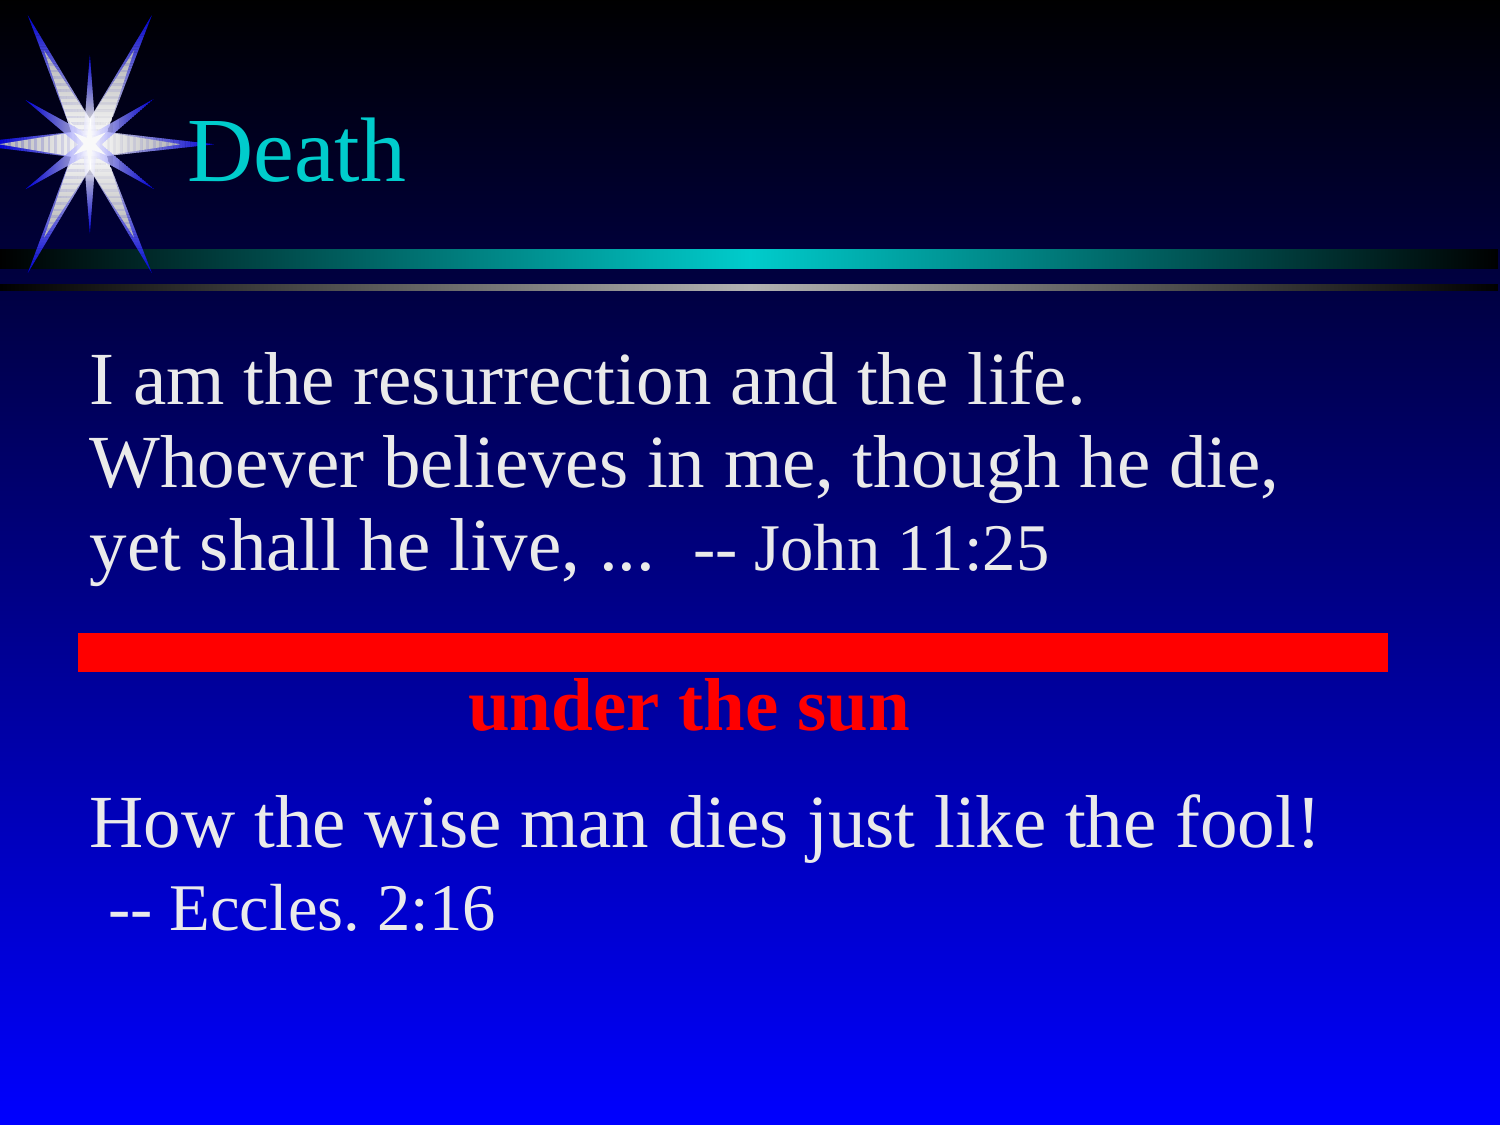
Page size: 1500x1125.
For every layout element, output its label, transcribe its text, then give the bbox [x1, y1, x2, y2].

text_box under the sun [453, 656, 941, 754]
text_box How the wise man dies just like the fool! -- Eccles. 2:16 [75, 773, 1388, 955]
text_box I am the resurrection and the life. Whoever believes in me, though he die, yet shall he live, ... -- John 11:25 [75, 330, 1388, 595]
text_box [78, 633, 1388, 672]
title Death [181, 63, 1463, 237]
